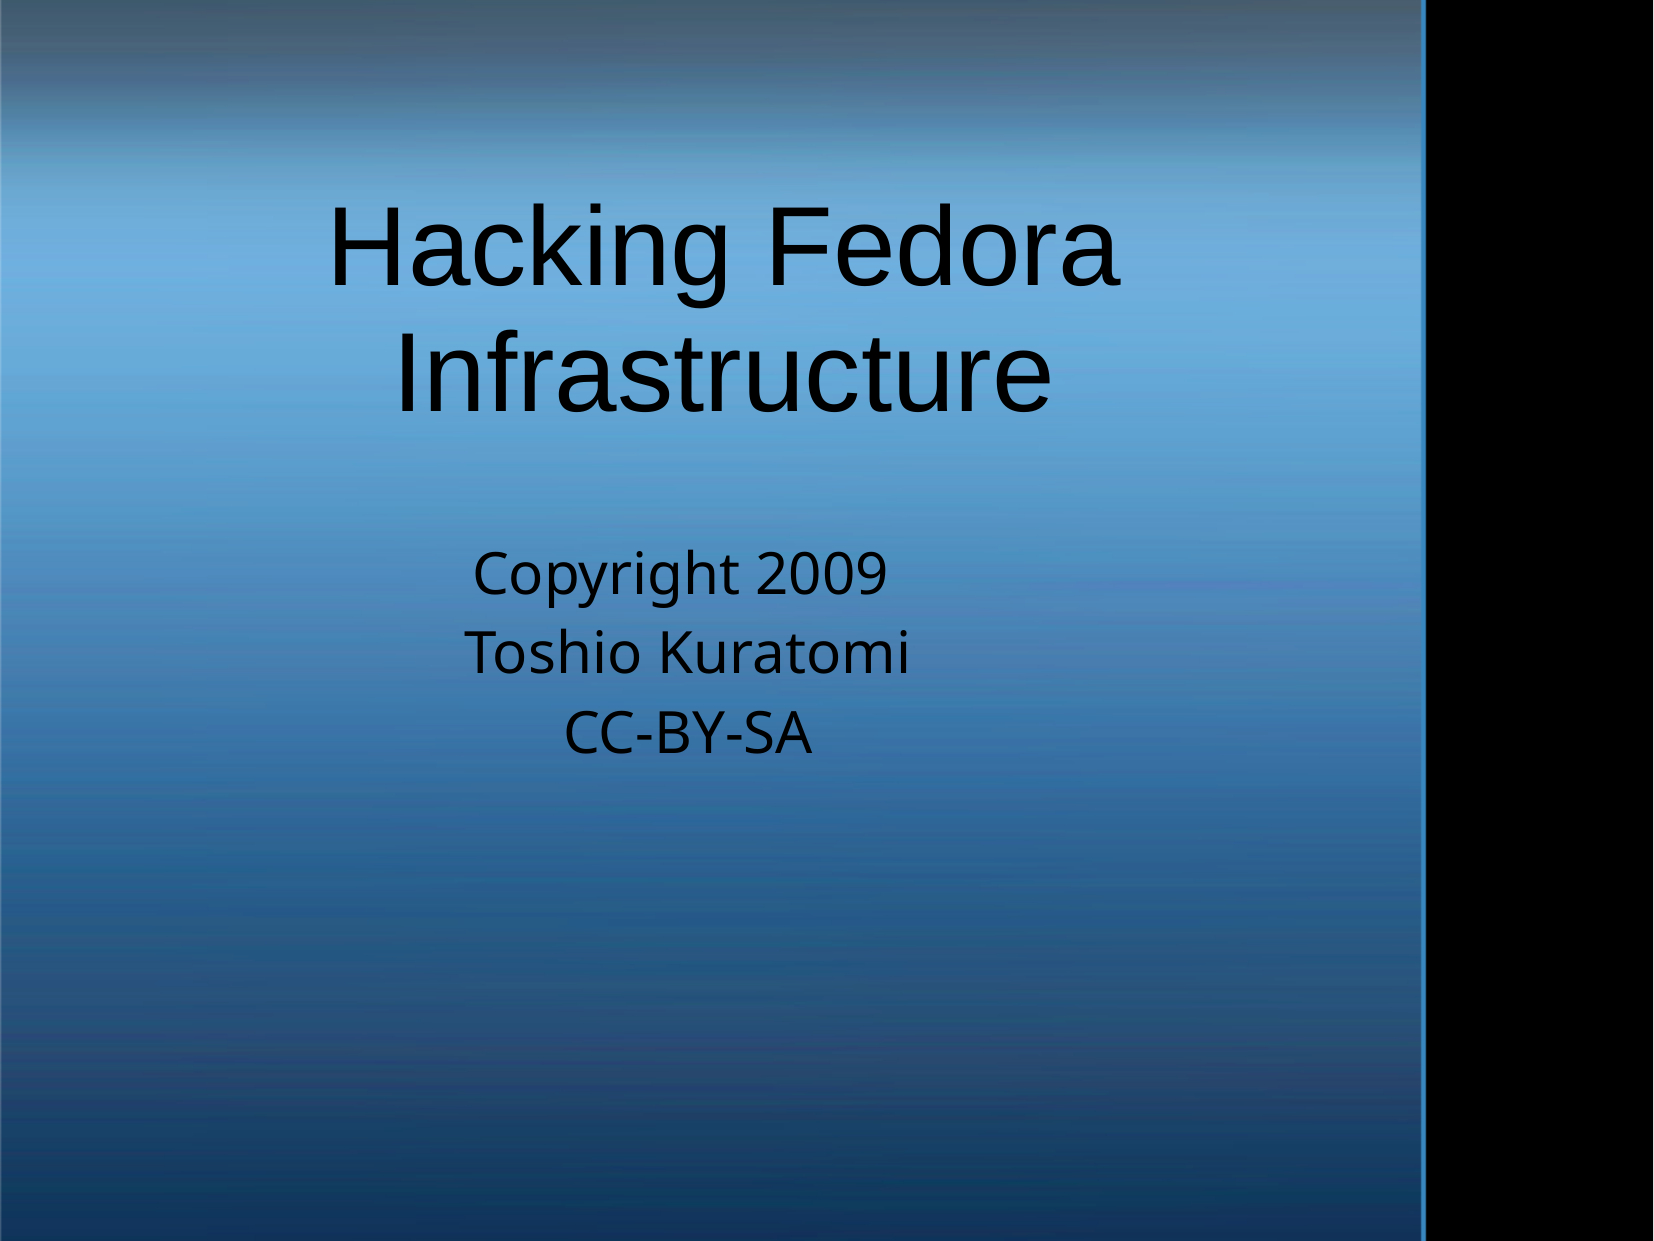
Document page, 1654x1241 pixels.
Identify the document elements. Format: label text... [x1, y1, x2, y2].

title Hacking Fedora Infrastructure [0, 169, 1448, 449]
picture [0, 0, 1654, 1241]
text_box Copyright 2009 Toshio Kuratomi CC-BY-SA [450, 525, 1088, 1088]
